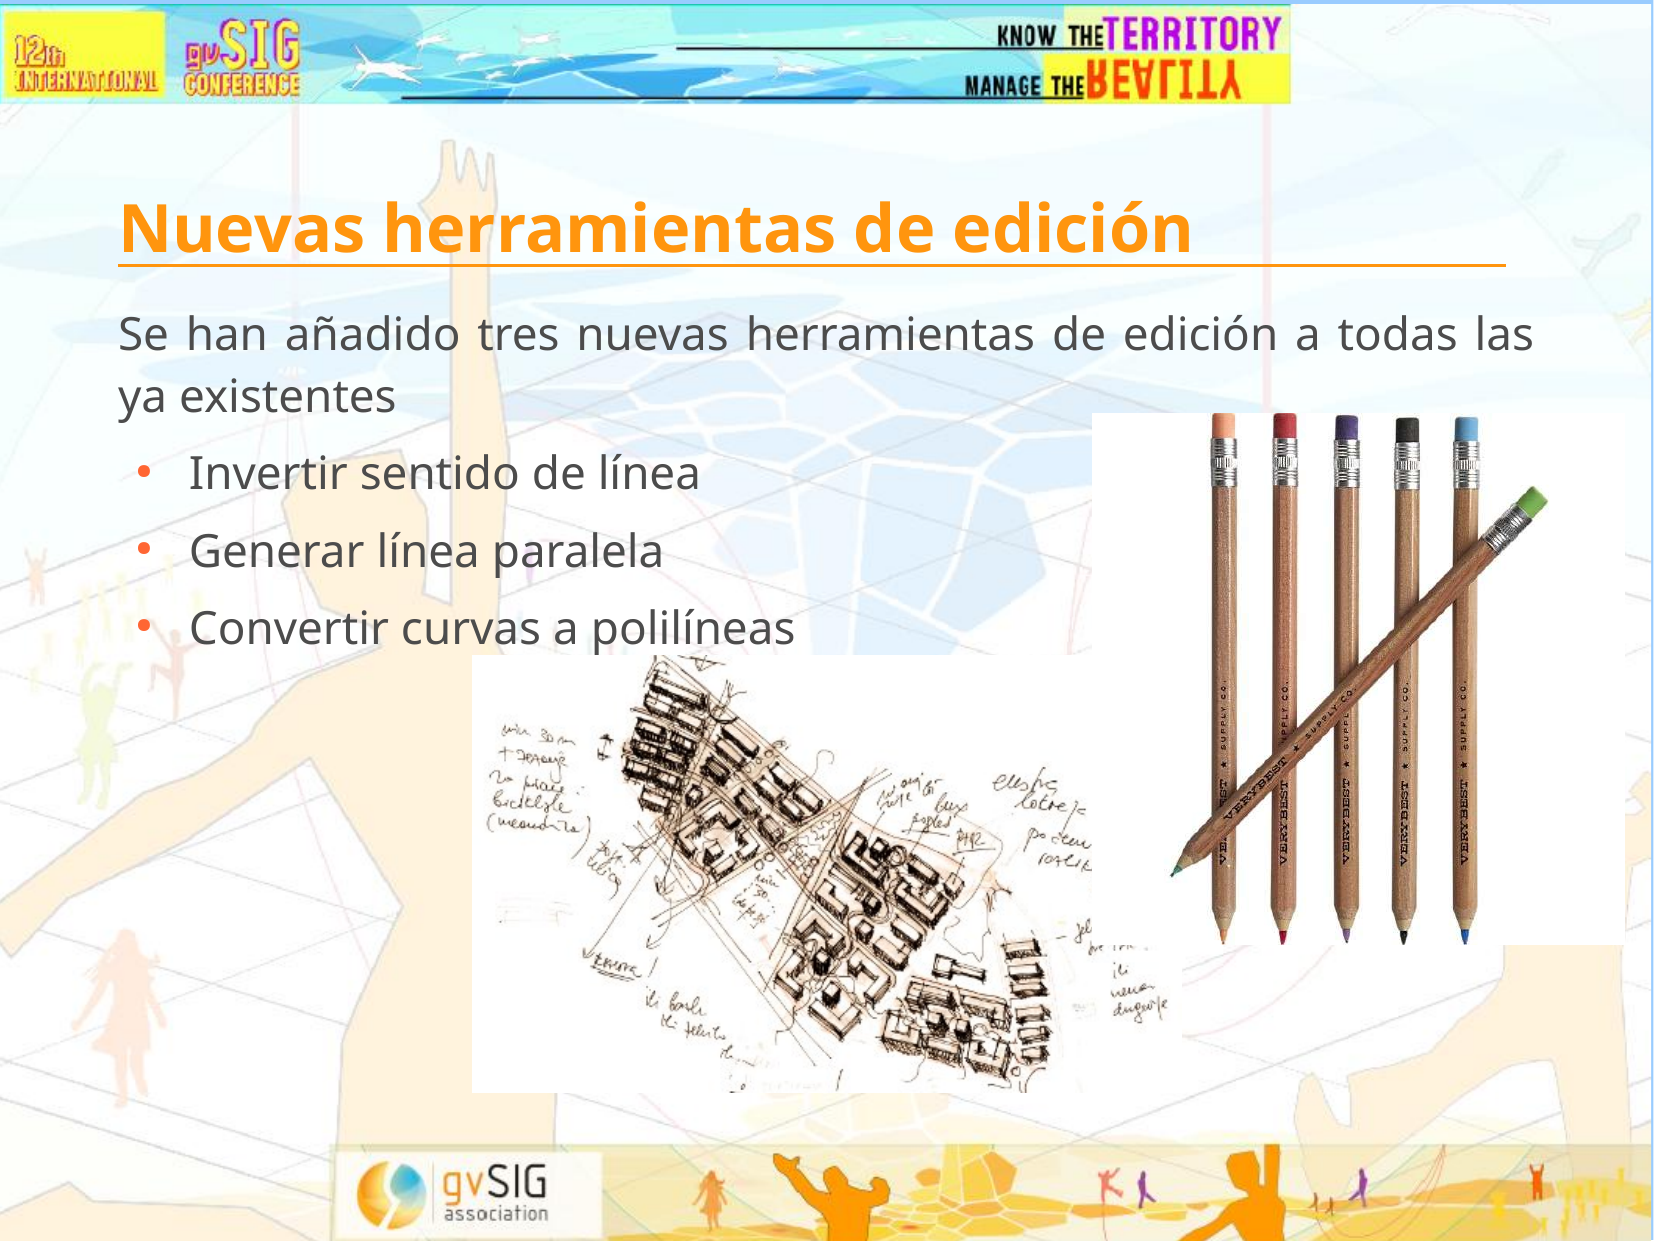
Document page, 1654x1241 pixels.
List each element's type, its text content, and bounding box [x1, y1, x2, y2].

list Se han añadido tres nuevas herramientas de edición a todas las ya existentes Invertir sentido de línea Generar línea paralela Convertir curvas a polilíneas [118, 301, 1536, 682]
title Nuevas herramientas de edición [118, 177, 1607, 276]
picture [0, 4, 1652, 1241]
